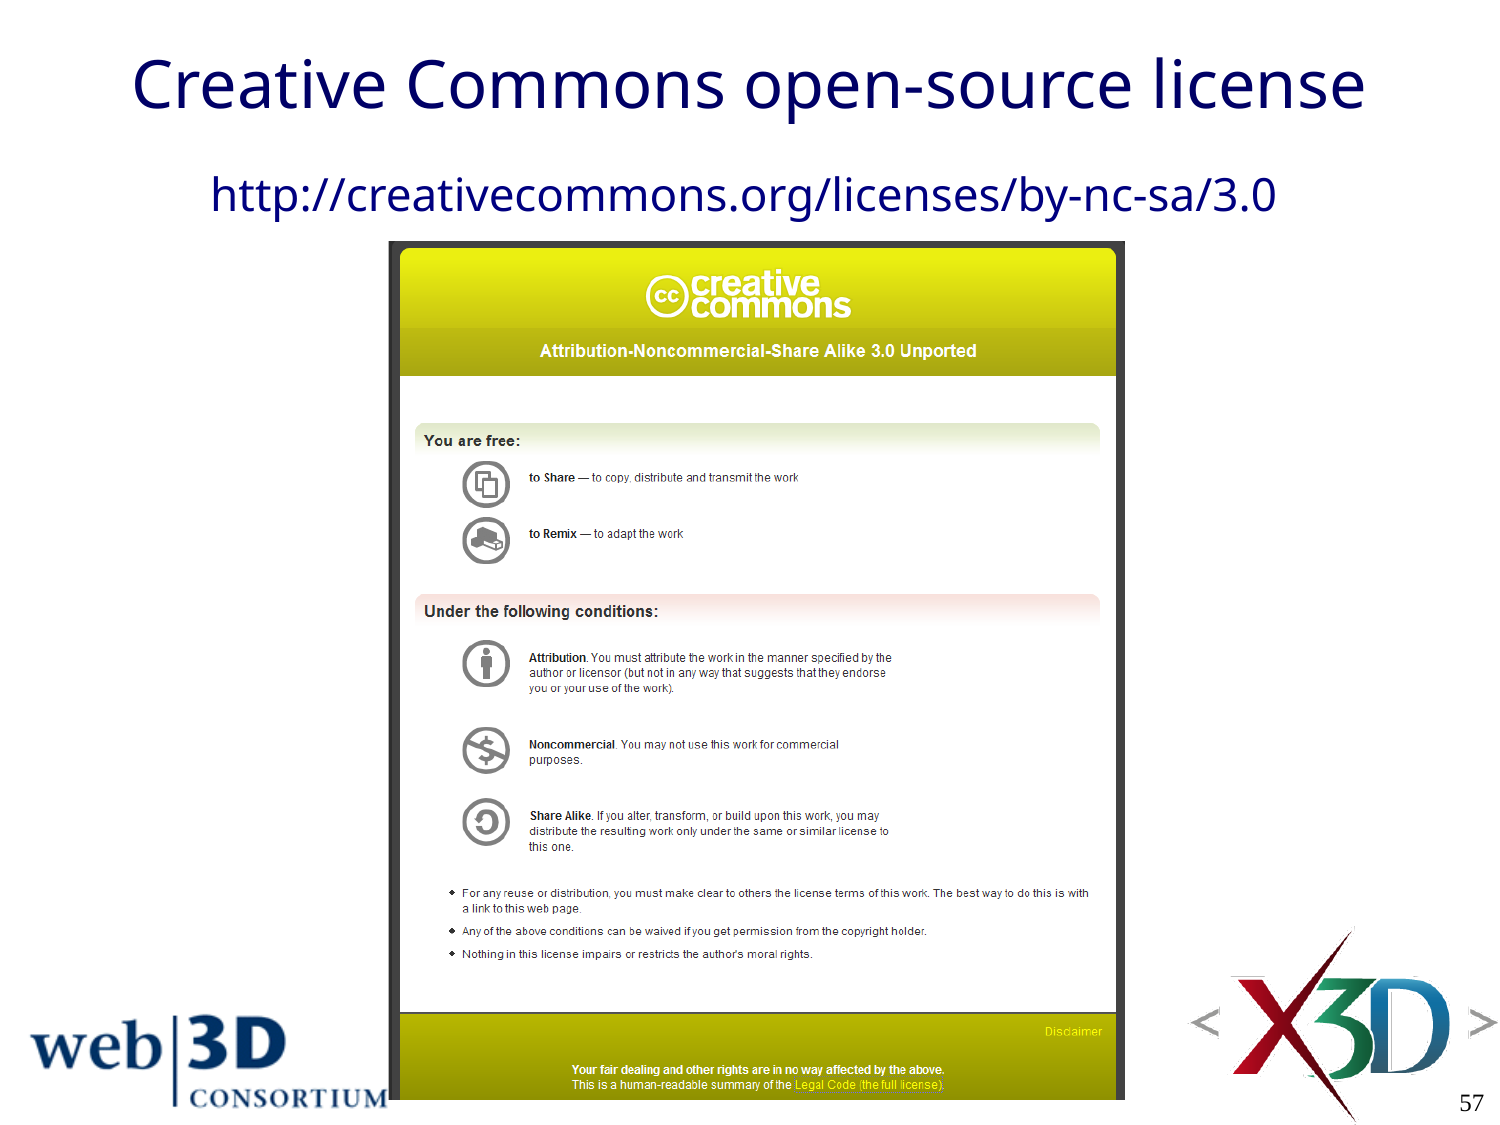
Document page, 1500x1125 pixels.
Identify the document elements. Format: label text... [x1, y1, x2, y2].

picture [12, 241, 1126, 1118]
picture [1187, 926, 1500, 1125]
title Creative Commons open-source license http://creativecommons.org/licenses/by-nc-sa/3.0 [112, 37, 1388, 226]
